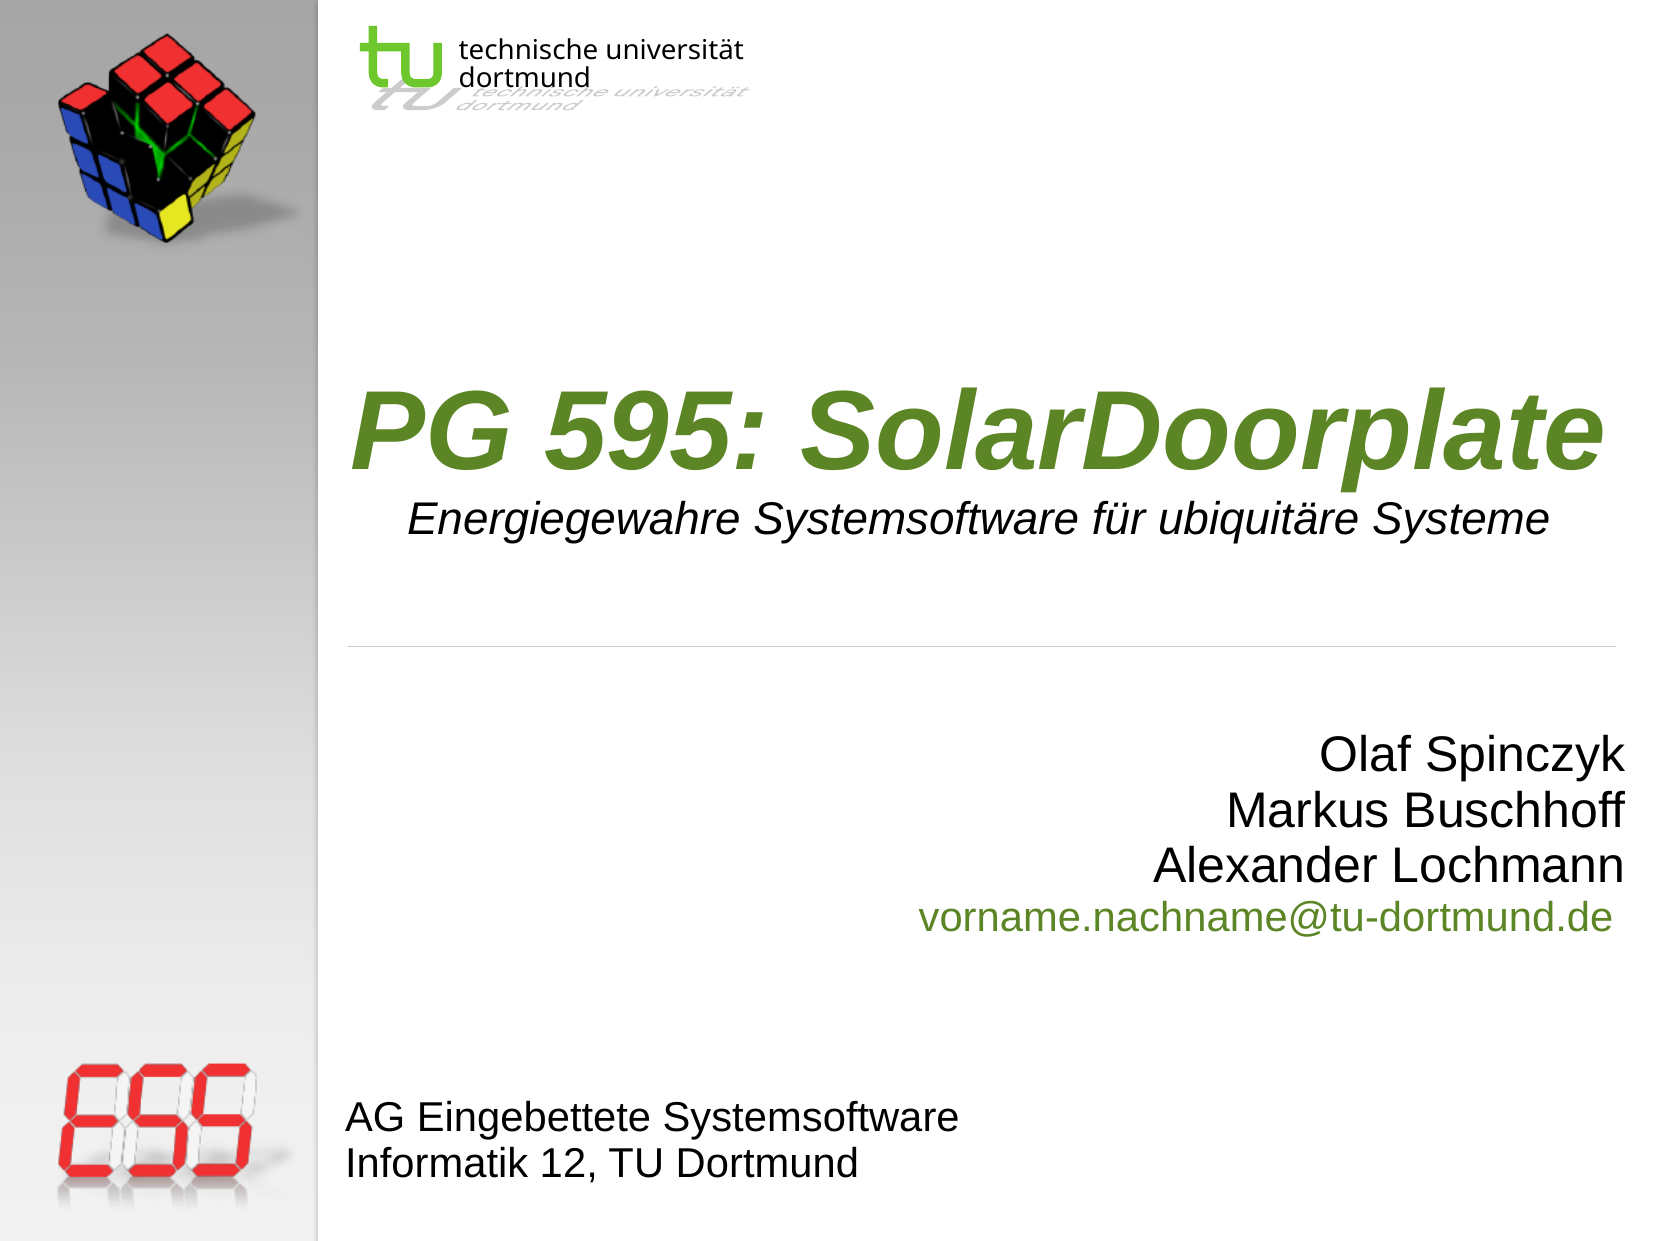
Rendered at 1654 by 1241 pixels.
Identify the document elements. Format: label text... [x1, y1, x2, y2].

picture [0, 0, 318, 1241]
title Olaf Spinczyk Markus Buschhoff Alexander Lochmann vorname.nachname@tu-dortmund.de [351, 727, 1626, 1076]
text_box AG Eingebettete Systemsoftware Informatik 12, TU Dortmund [330, 1086, 975, 1195]
picture [331, 22, 796, 115]
title PG 595: SolarDoorplate Energiegewahre Systemsoftware für ubiquitäre Systeme [346, 282, 1612, 631]
